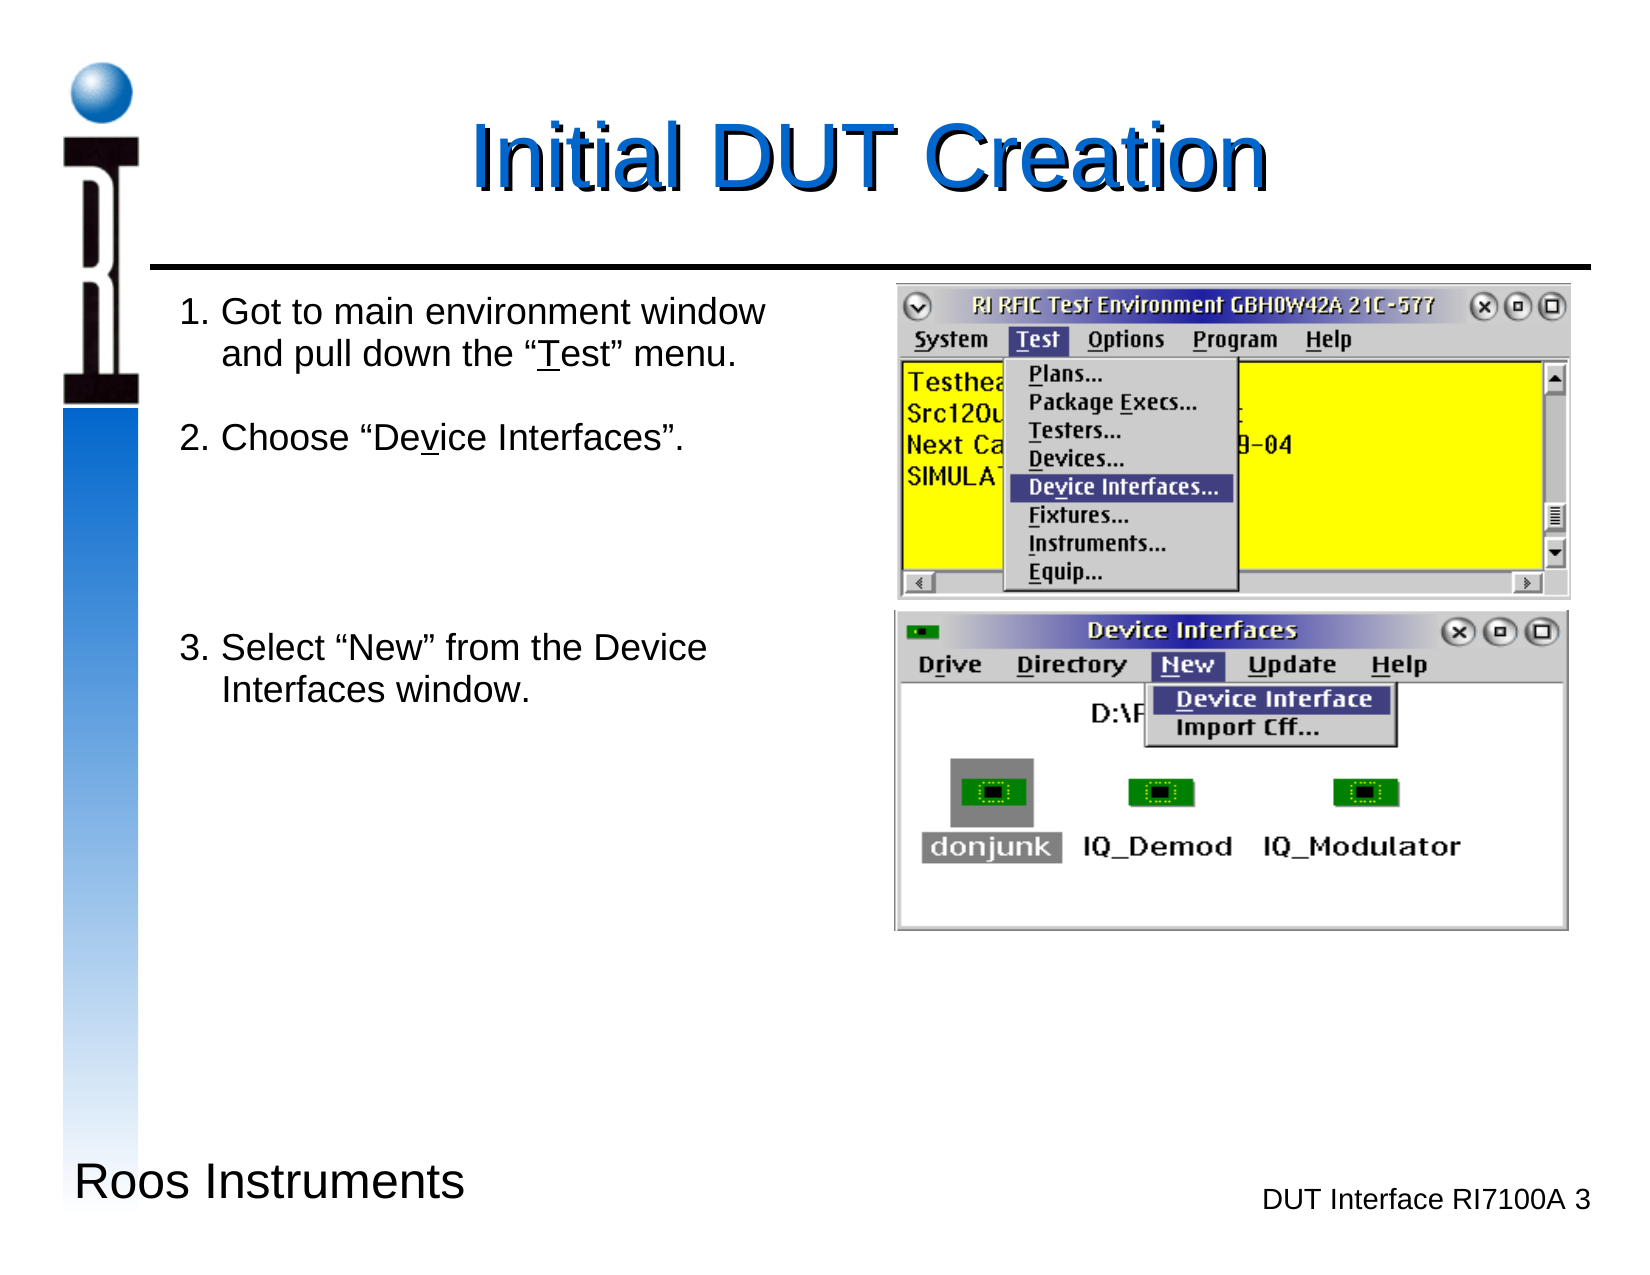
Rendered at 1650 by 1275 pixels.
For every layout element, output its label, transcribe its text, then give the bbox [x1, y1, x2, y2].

picture [894, 610, 1569, 932]
title Initial DUT Creation [147, 59, 1591, 253]
picture [59, 59, 144, 411]
text_box 1. Got to main environment window and pull down the “Test” menu. 2. Choose “Device Interfaces”. 3. Select “New” from the Device Interfaces window. [164, 283, 785, 763]
picture [896, 283, 1571, 601]
